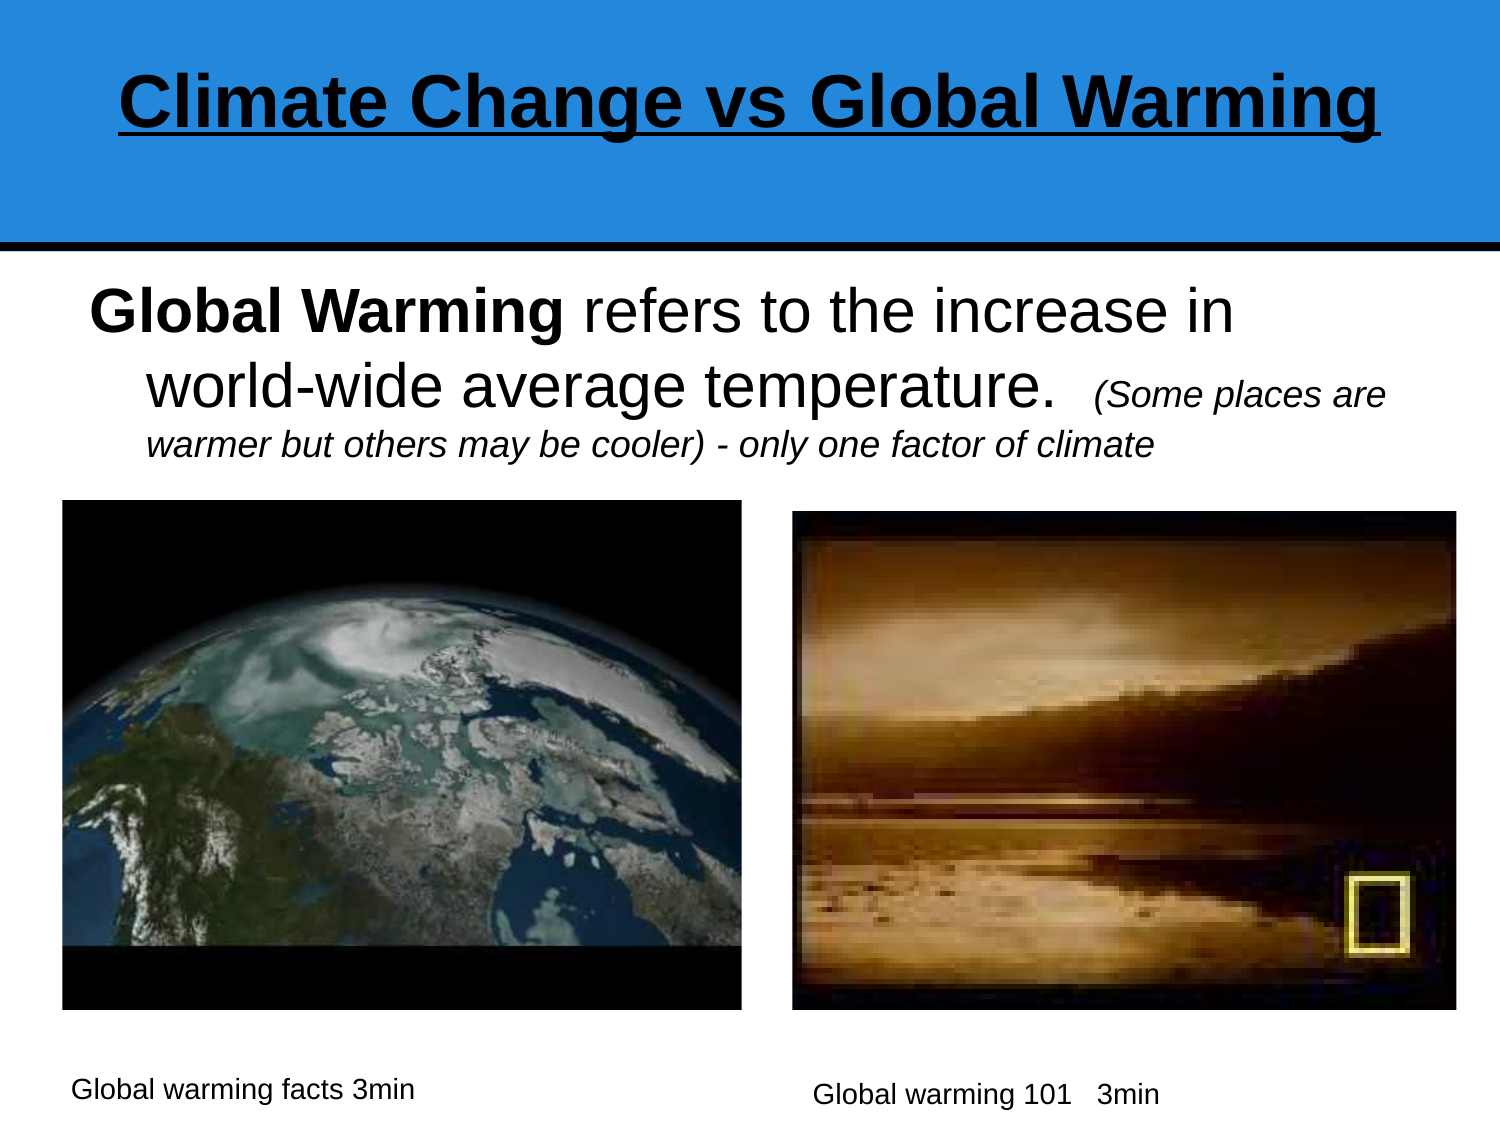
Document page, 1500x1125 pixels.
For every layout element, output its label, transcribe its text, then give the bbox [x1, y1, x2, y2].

text_box [792, 511, 1457, 1010]
text_box Global warming 101 3min [797, 1059, 1404, 1096]
text_box [62, 500, 742, 1010]
text_box Climate Change vs Global Warming [75, 45, 1425, 233]
text_box Global Warming refers to the increase in world-wide average temperature. (Some places are warmer but others may be cooler) - only one factor of climate [75, 262, 1425, 1078]
text_box Global warming facts 3min [55, 1055, 554, 1094]
